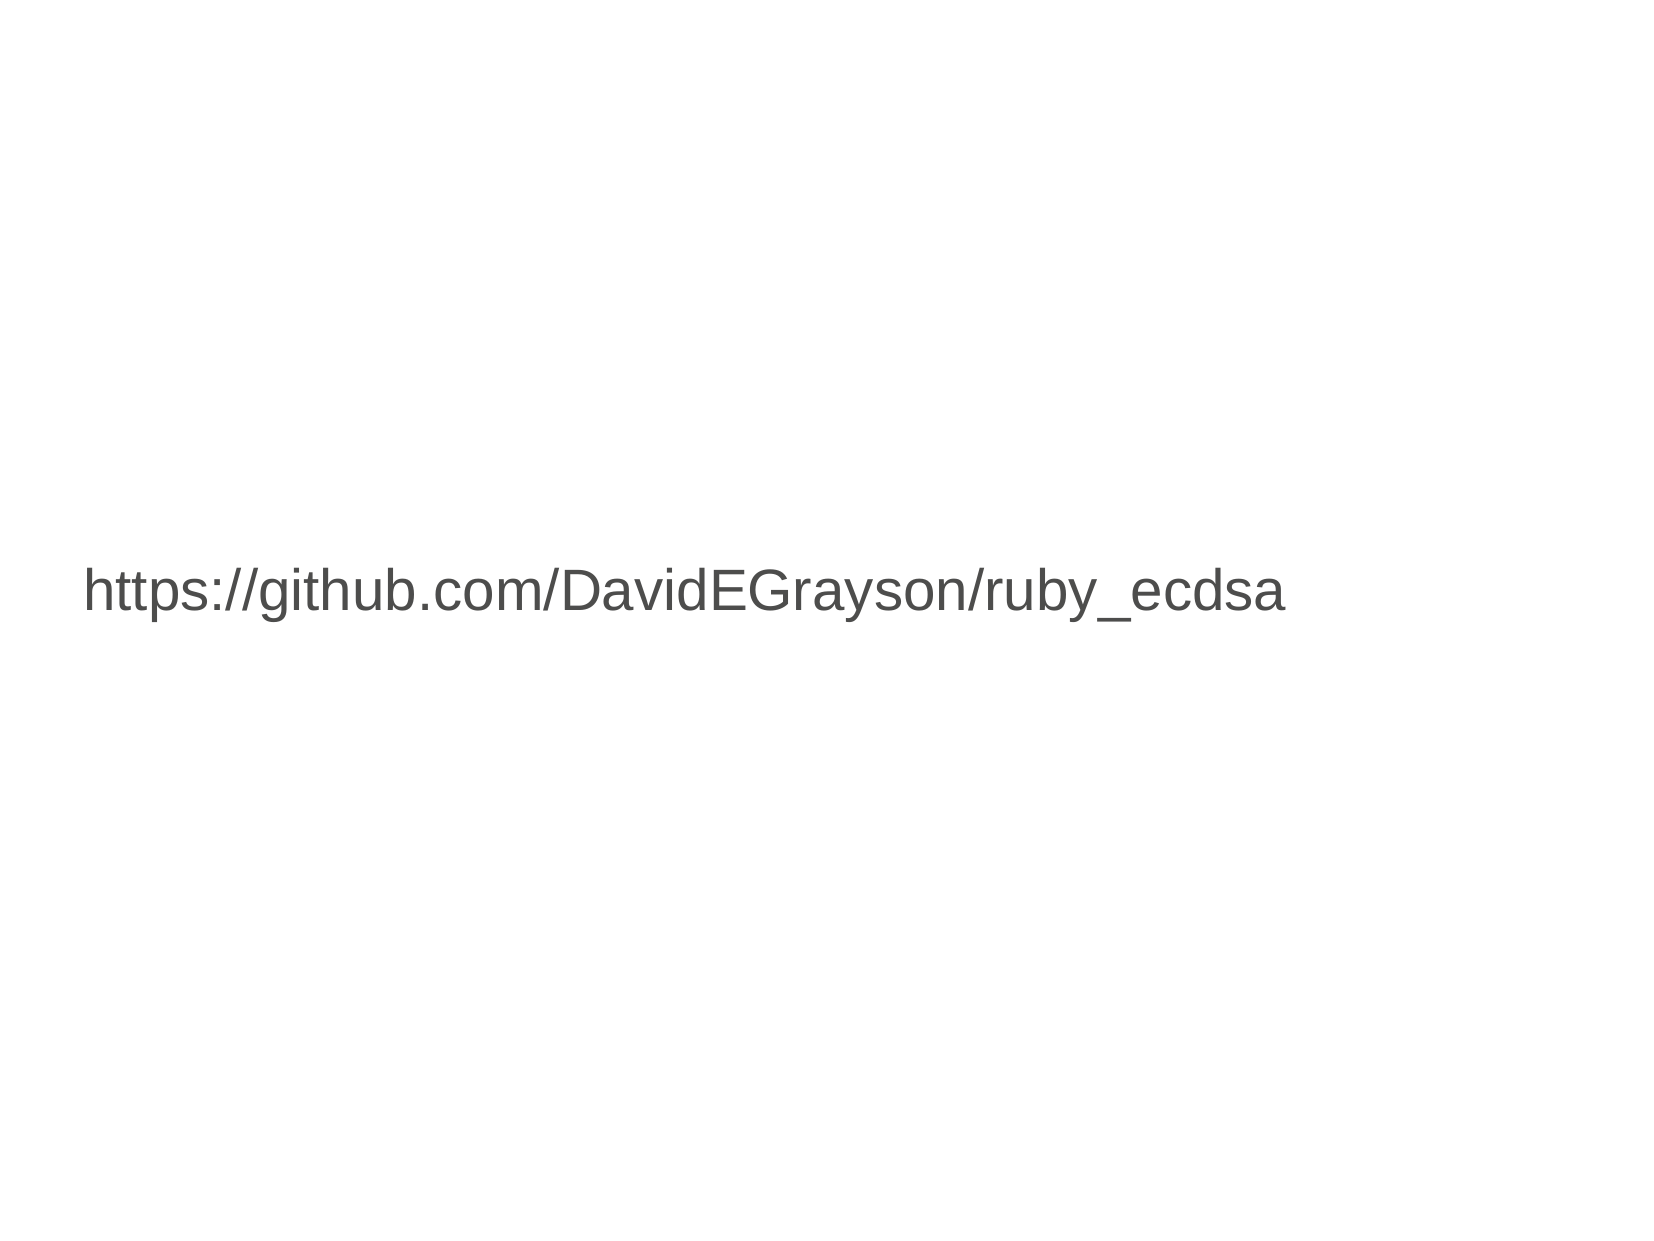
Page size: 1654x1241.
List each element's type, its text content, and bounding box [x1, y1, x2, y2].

text_box https://github.com/DavidEGrayson/ruby_ecdsa [68, 550, 1426, 631]
